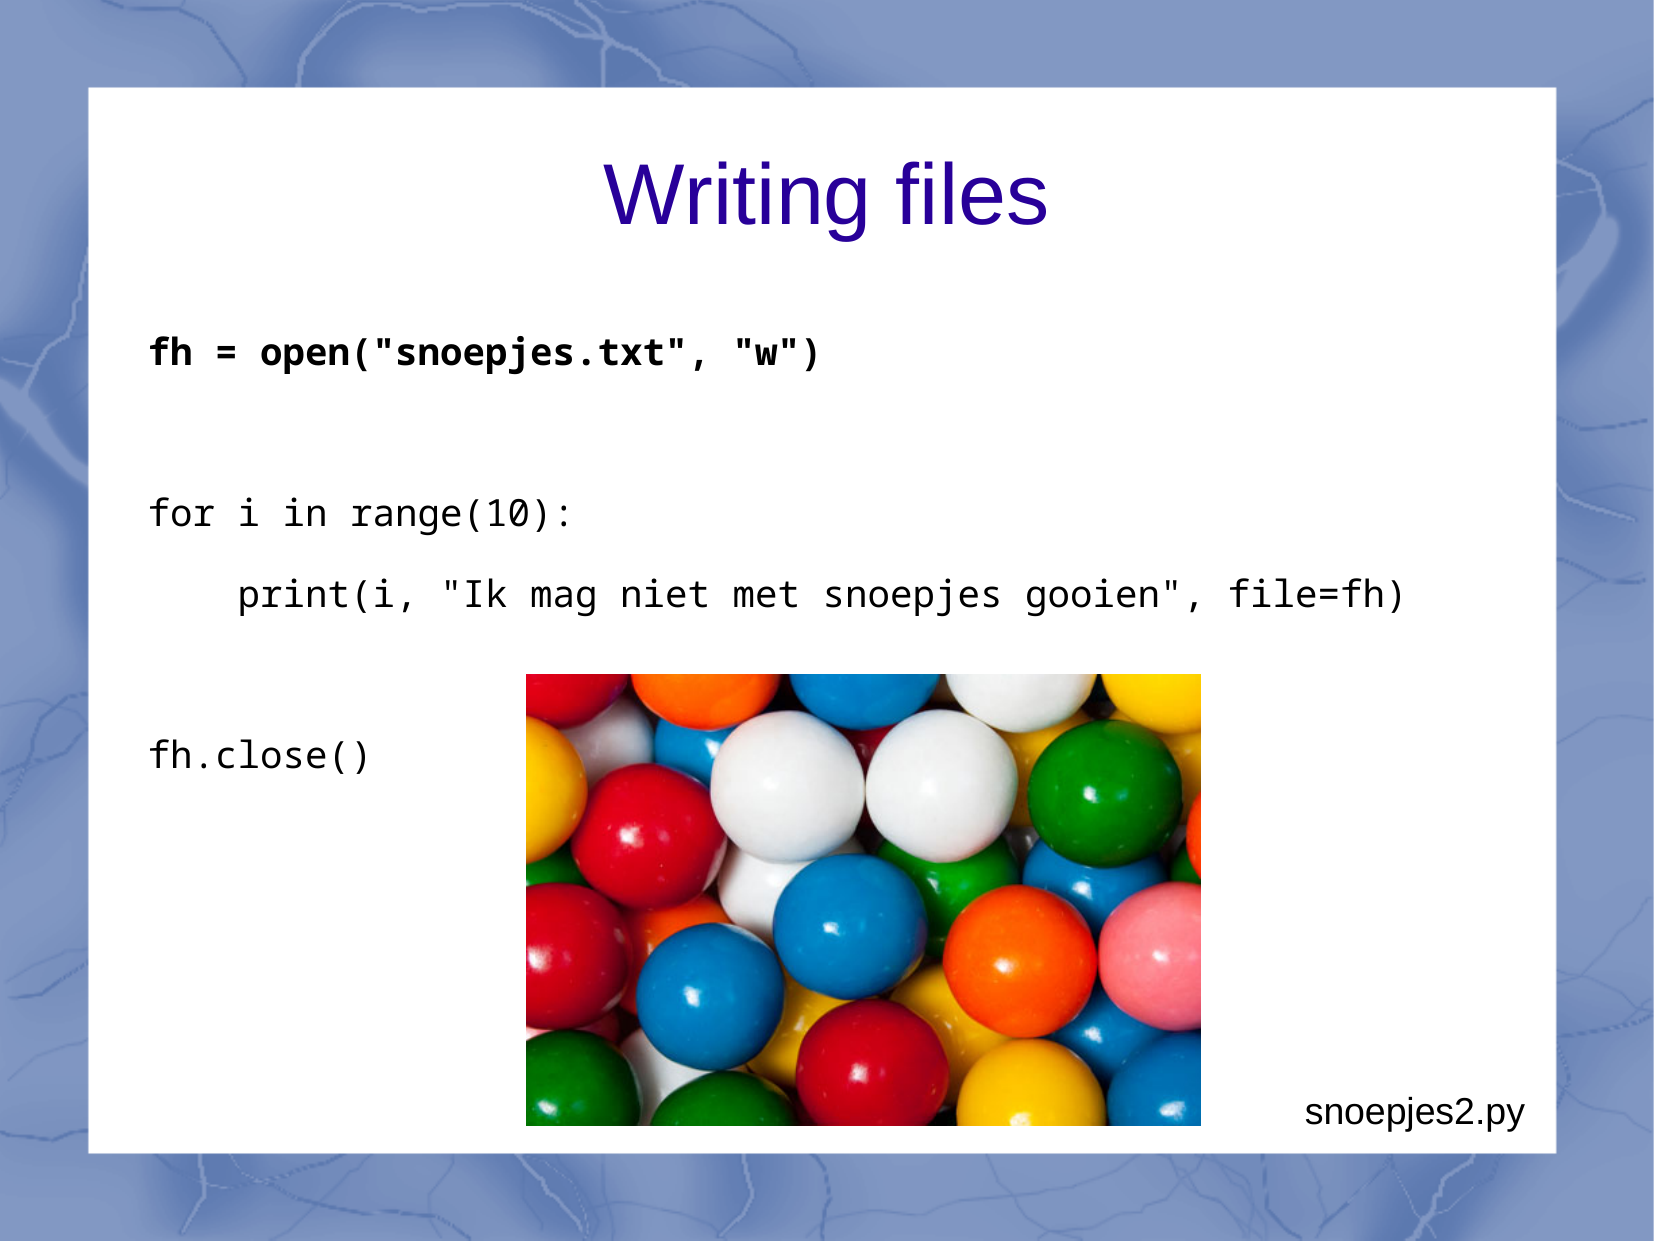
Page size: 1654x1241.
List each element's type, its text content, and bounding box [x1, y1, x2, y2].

title Writing files [118, 90, 1536, 298]
picture [0, 0, 1654, 1241]
list fh = open("snoepjes.txt", "w") for i in range(10): print(i, "Ik mag niet met snoepjes gooien", file=fh) fh.close() [147, 325, 1506, 1045]
text_box snoepjes2.py [1290, 1083, 1540, 1141]
